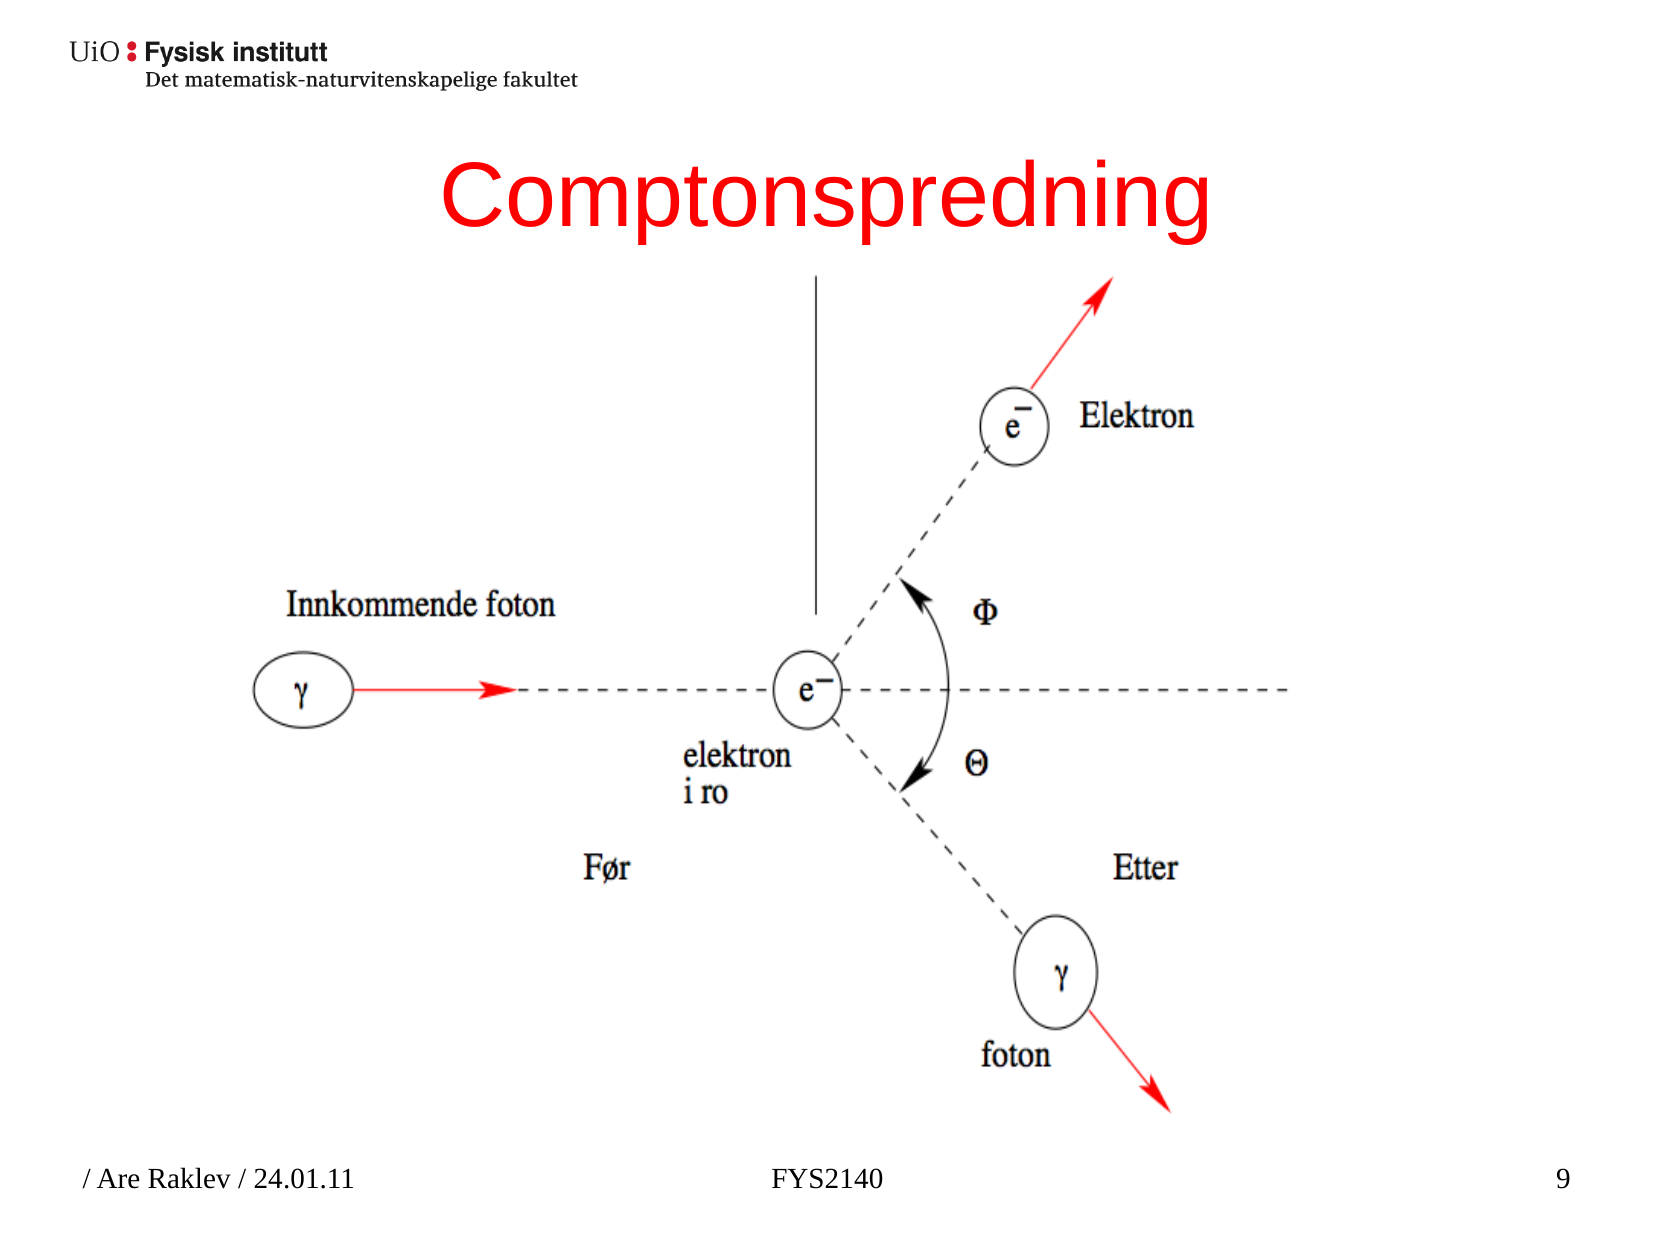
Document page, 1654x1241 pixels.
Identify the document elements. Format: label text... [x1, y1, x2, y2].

picture [225, 251, 1333, 1157]
picture [68, 37, 581, 93]
title Comptonspredning [82, 90, 1571, 298]
